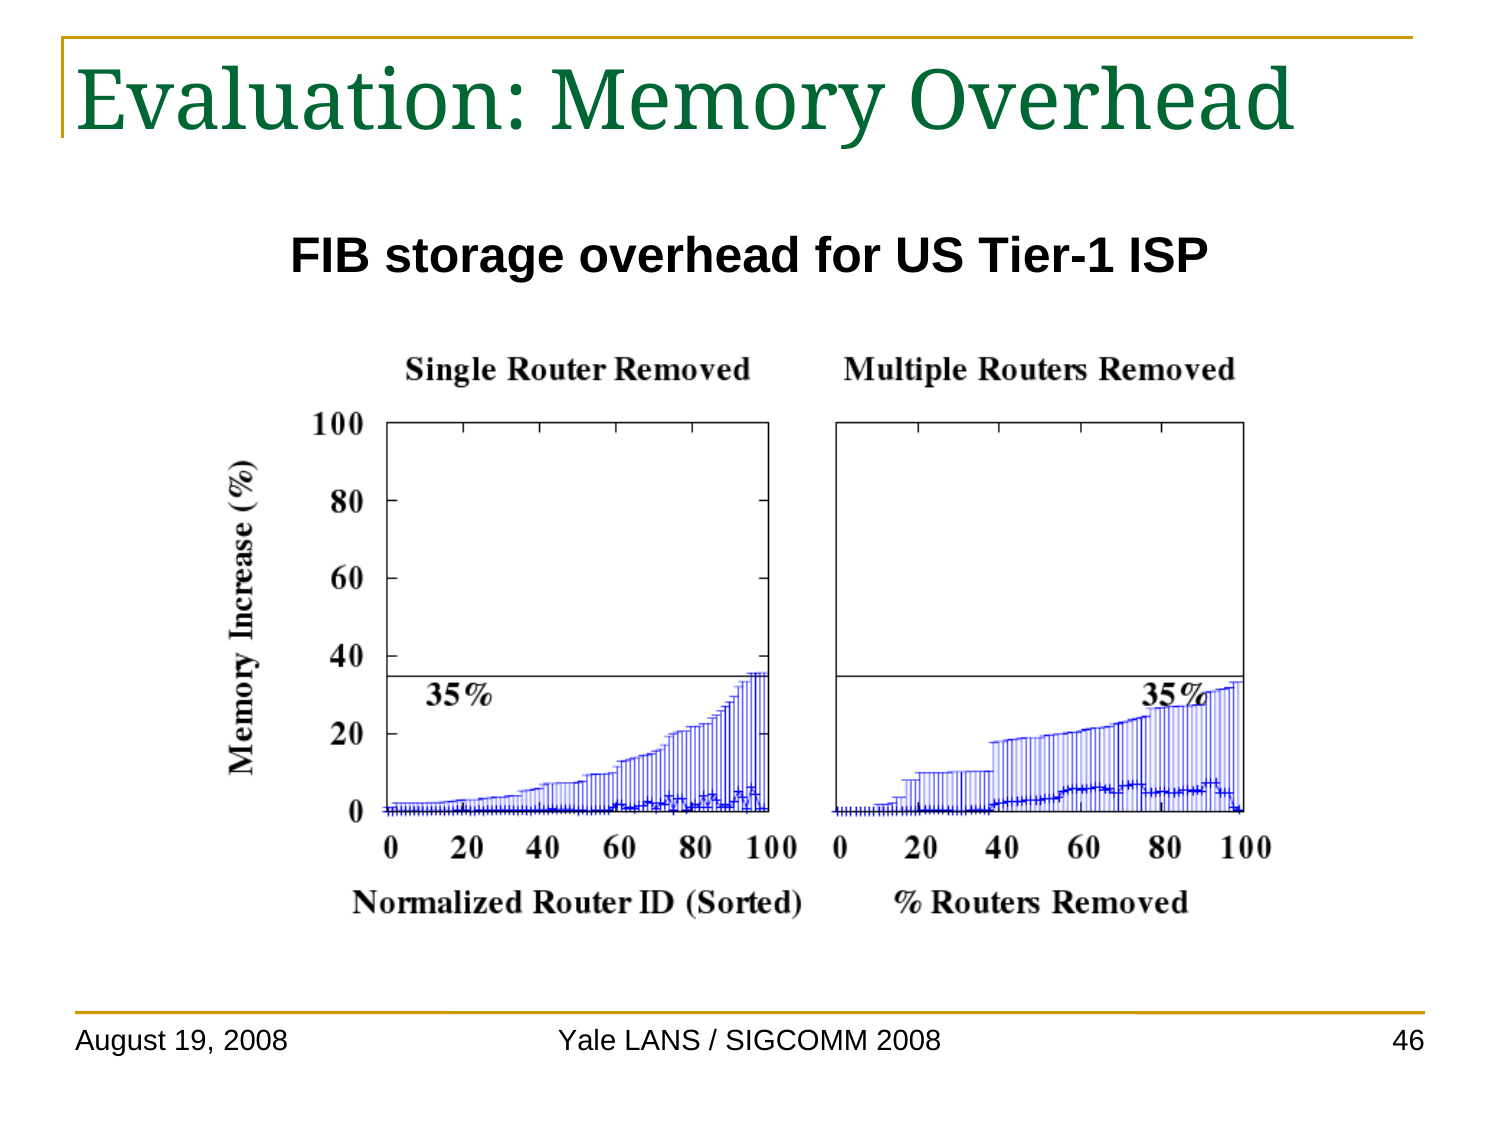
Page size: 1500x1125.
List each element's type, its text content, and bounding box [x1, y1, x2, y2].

title Evaluation: Memory Overhead [75, 0, 1425, 198]
text_box FIB storage overhead for US Tier-1 ISP [275, 214, 1225, 290]
picture [218, 340, 1282, 925]
